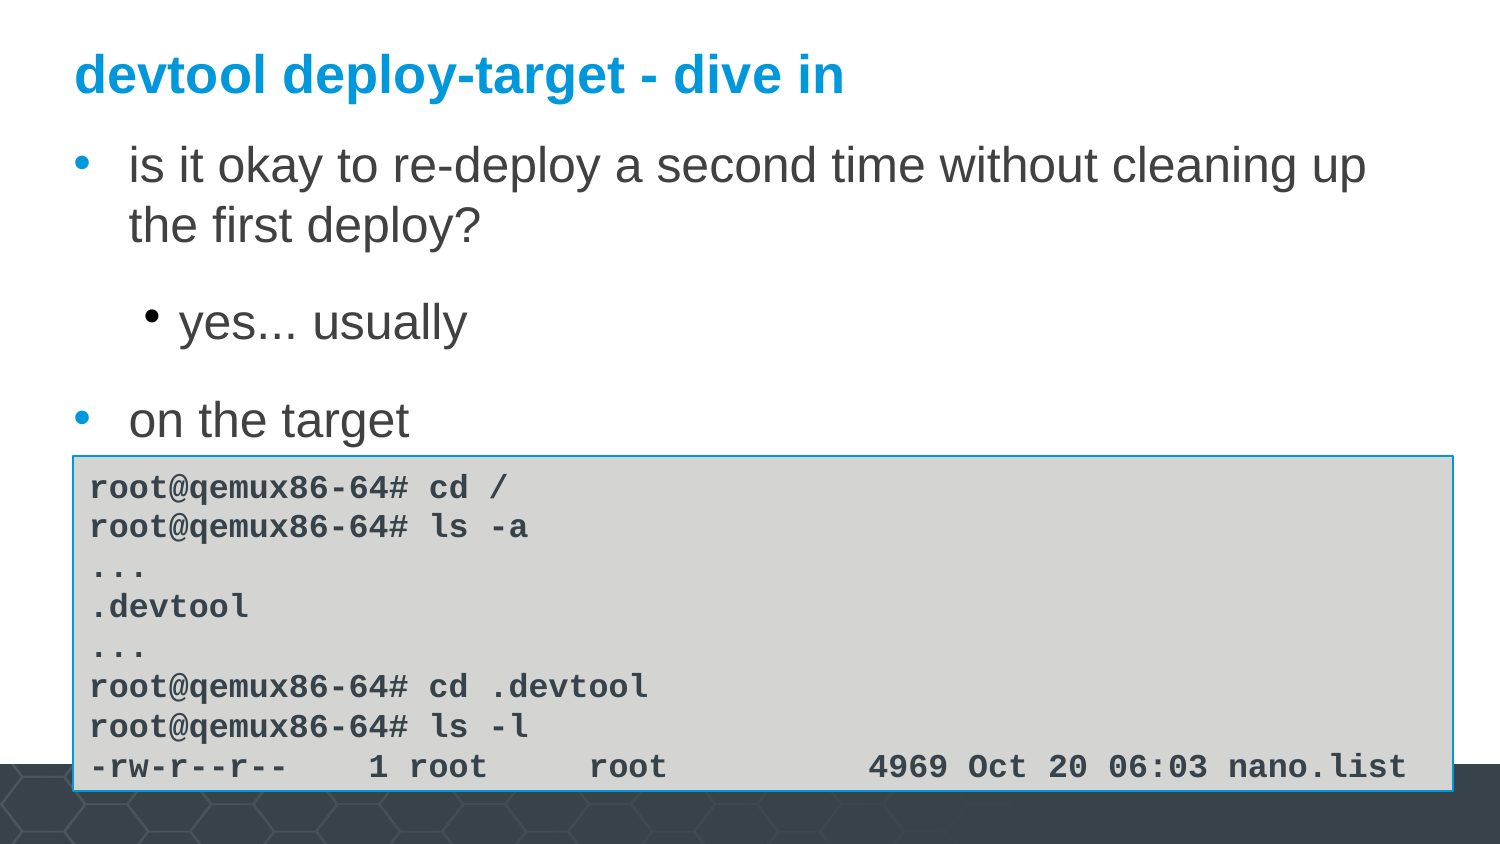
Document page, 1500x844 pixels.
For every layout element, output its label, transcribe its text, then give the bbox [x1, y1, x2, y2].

text_box devtool deploy-target - dive in [74, 50, 1424, 159]
picture [0, 0, 1500, 844]
text_box is it okay to re-deploy a second time without cleaning up the first deploy? yes... usually on the target [72, 132, 1422, 738]
text_box root@qemux86-64# cd / root@qemux86-64# ls -a ... .devtool ... root@qemux86-64# cd .devtool root@qemux86-64# ls -l -rw-r--r-- 1 root root 4969 Oct 20 06:03 nano.list [73, 456, 1453, 792]
